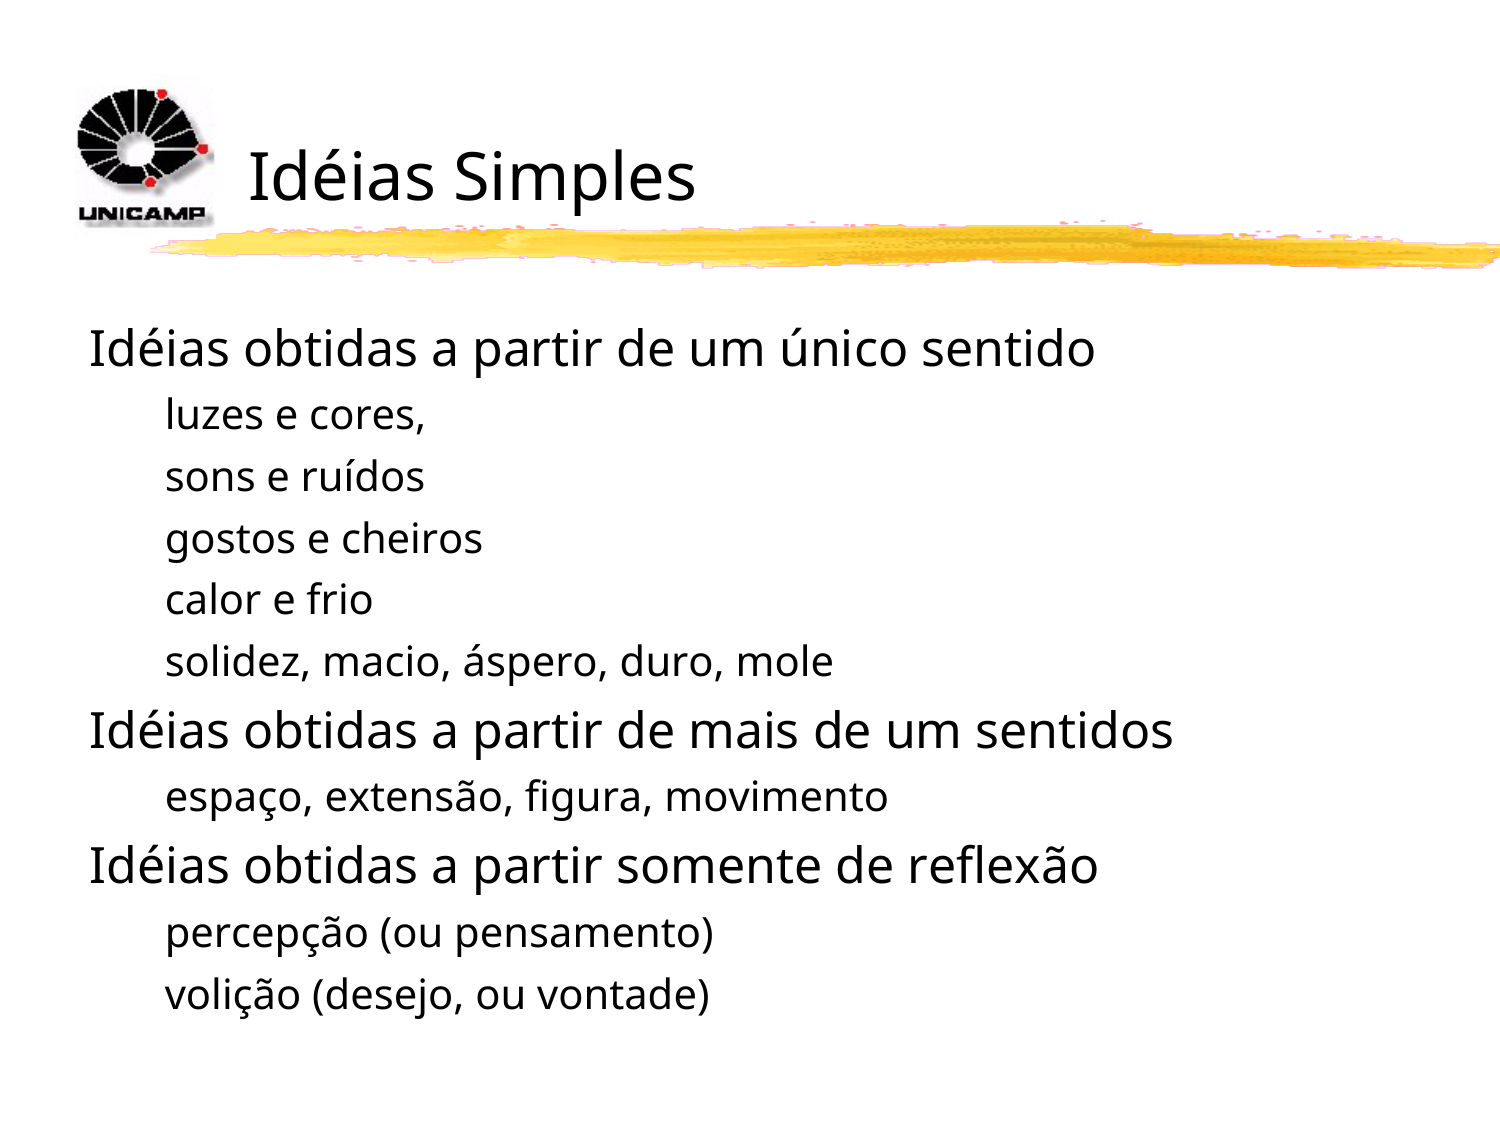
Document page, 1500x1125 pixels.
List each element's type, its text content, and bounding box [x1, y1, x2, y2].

list Idéias obtidas a partir de um único sentido luzes e cores, sons e ruídos gostos e cheiros calor e frio solidez, macio, áspero, duro, mole Idéias obtidas a partir de mais de um sentidos espaço, extensão, figura, movimento Idéias obtidas a partir somente de reflexão percepção (ou pensamento) volição (desejo, ou vontade) [74, 309, 1417, 994]
title Idéias Simples [233, 37, 1434, 225]
picture [75, 74, 1500, 279]
